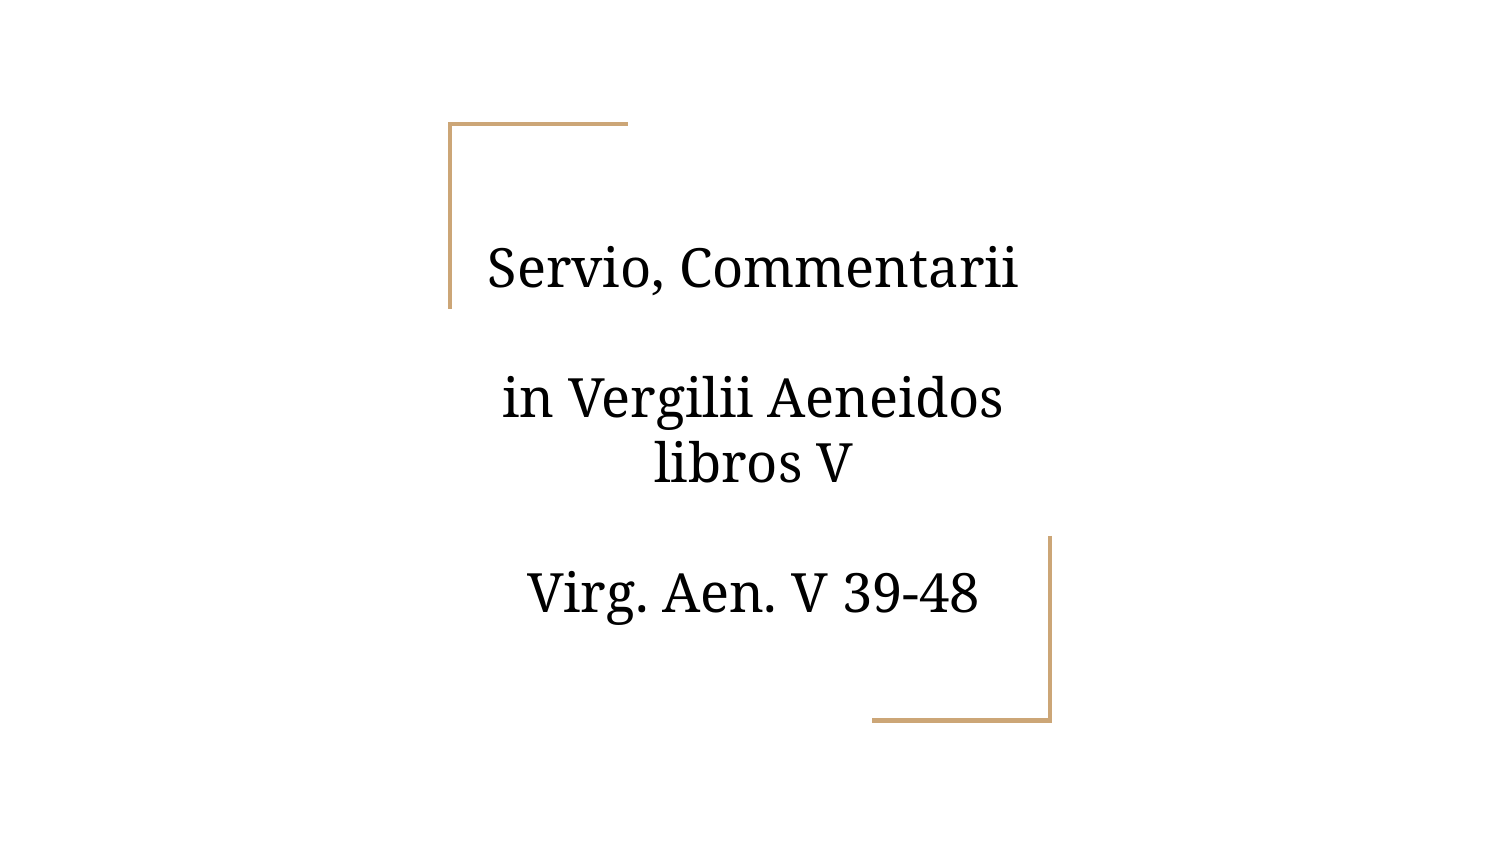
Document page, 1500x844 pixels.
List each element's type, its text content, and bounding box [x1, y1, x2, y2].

title Servio, Commentarii in Vergilii Aeneidos libros V Virg. Aen. V 39-48 [472, 196, 1035, 638]
